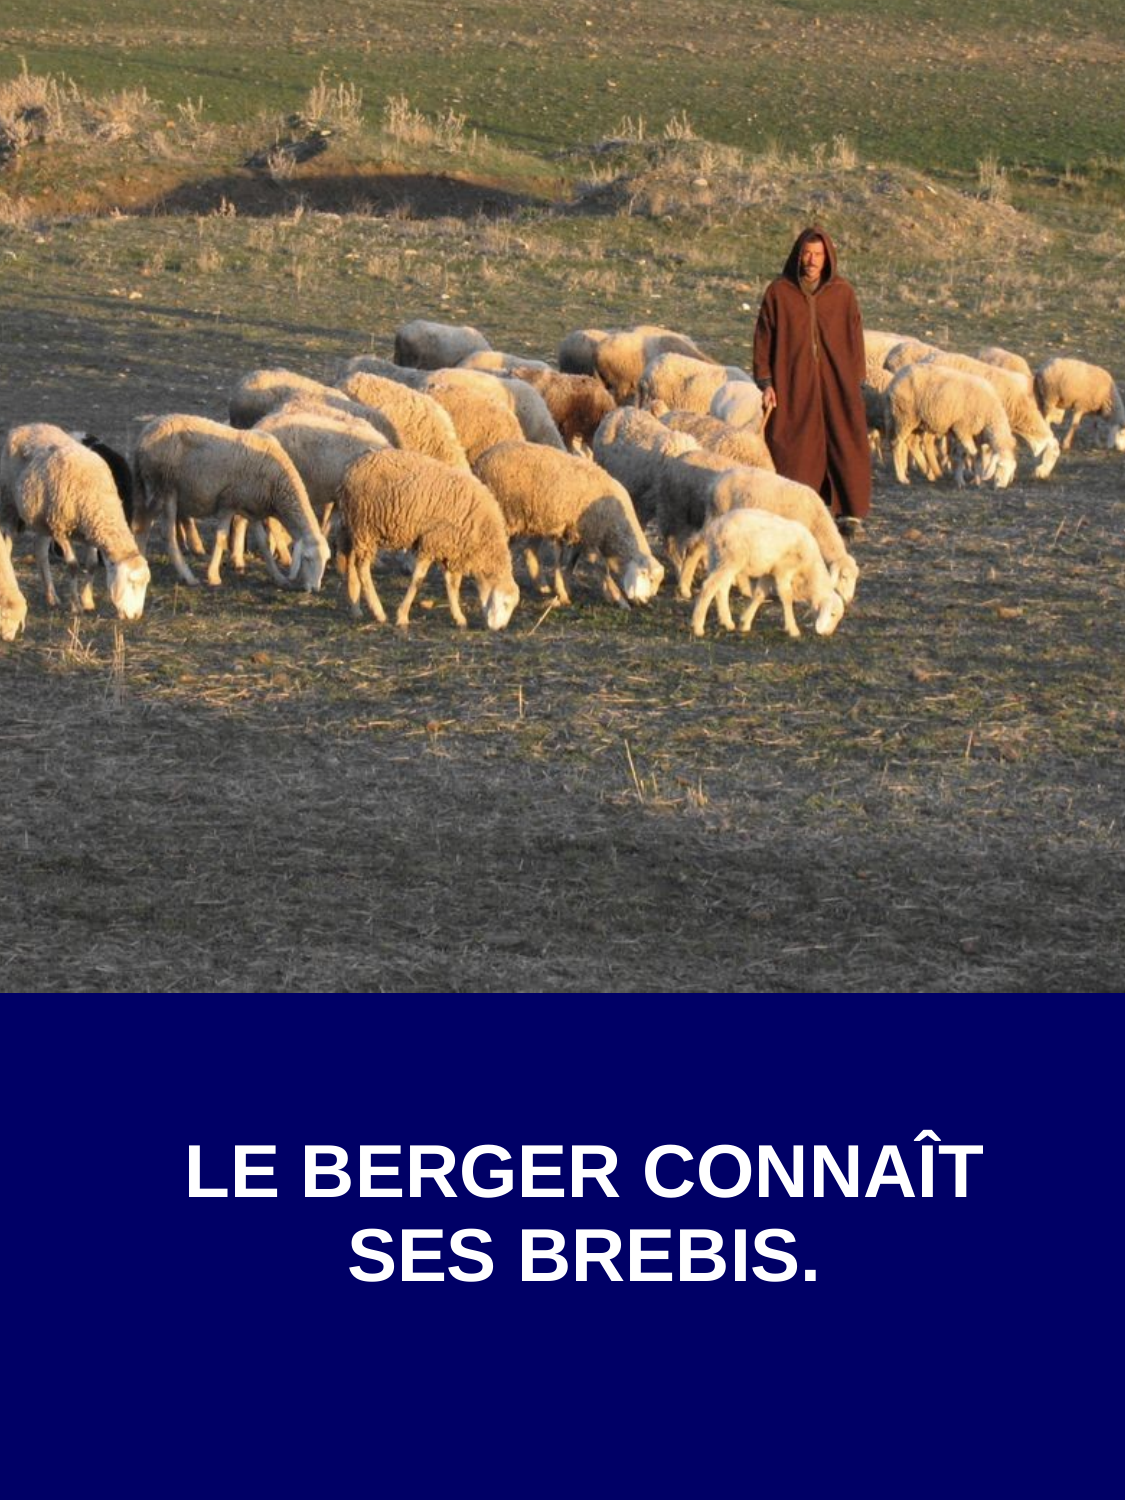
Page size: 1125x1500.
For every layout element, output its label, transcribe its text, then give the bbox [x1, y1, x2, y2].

picture [0, 0, 1125, 993]
text_box LE BERGER CONNAÎT SES BREBIS. [106, 1122, 1063, 1389]
